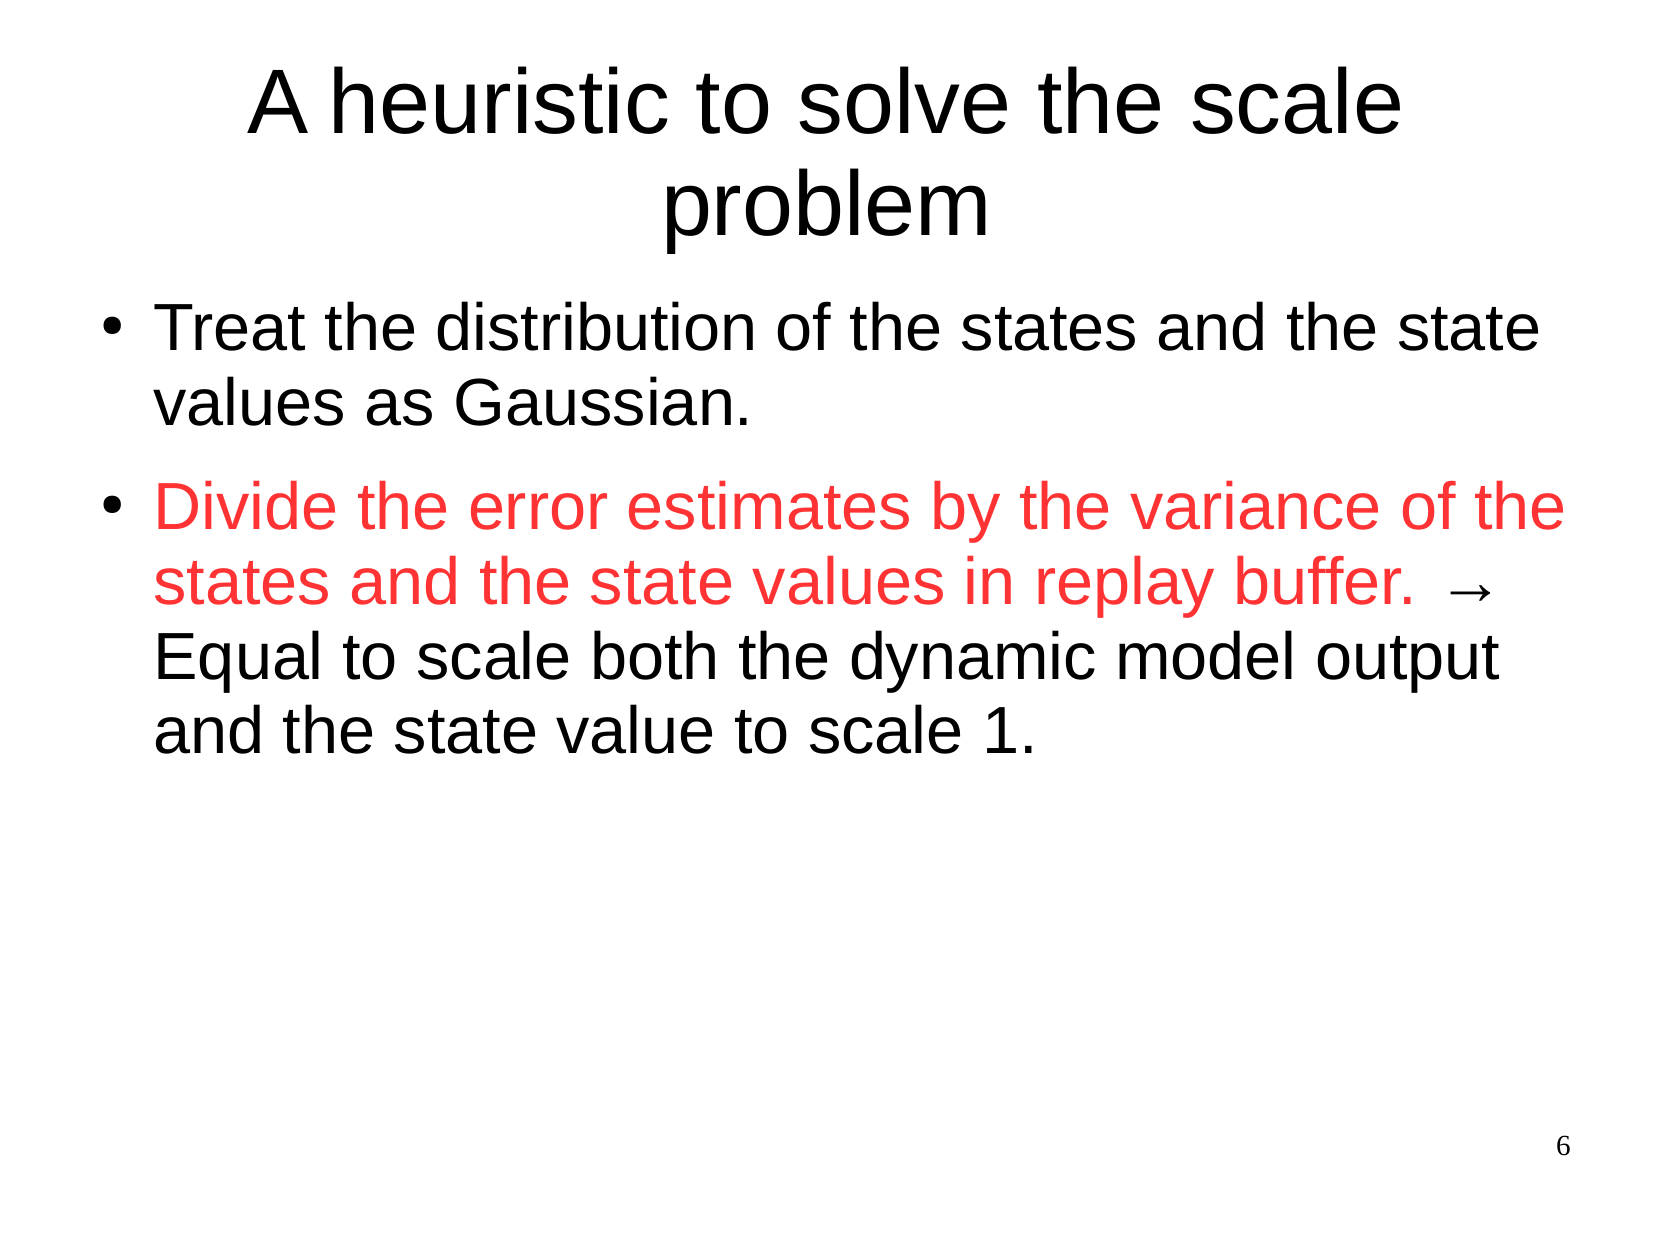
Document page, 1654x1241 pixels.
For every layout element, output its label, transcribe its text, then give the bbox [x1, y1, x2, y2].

title A heuristic to solve the scale problem [82, 49, 1571, 257]
list Treat the distribution of the states and the state values as Gaussian. Divide the error estimates by the variance of the states and the state values in replay buffer. → Equal to scale both the dynamic model output and the state value to scale 1. [82, 290, 1571, 1010]
